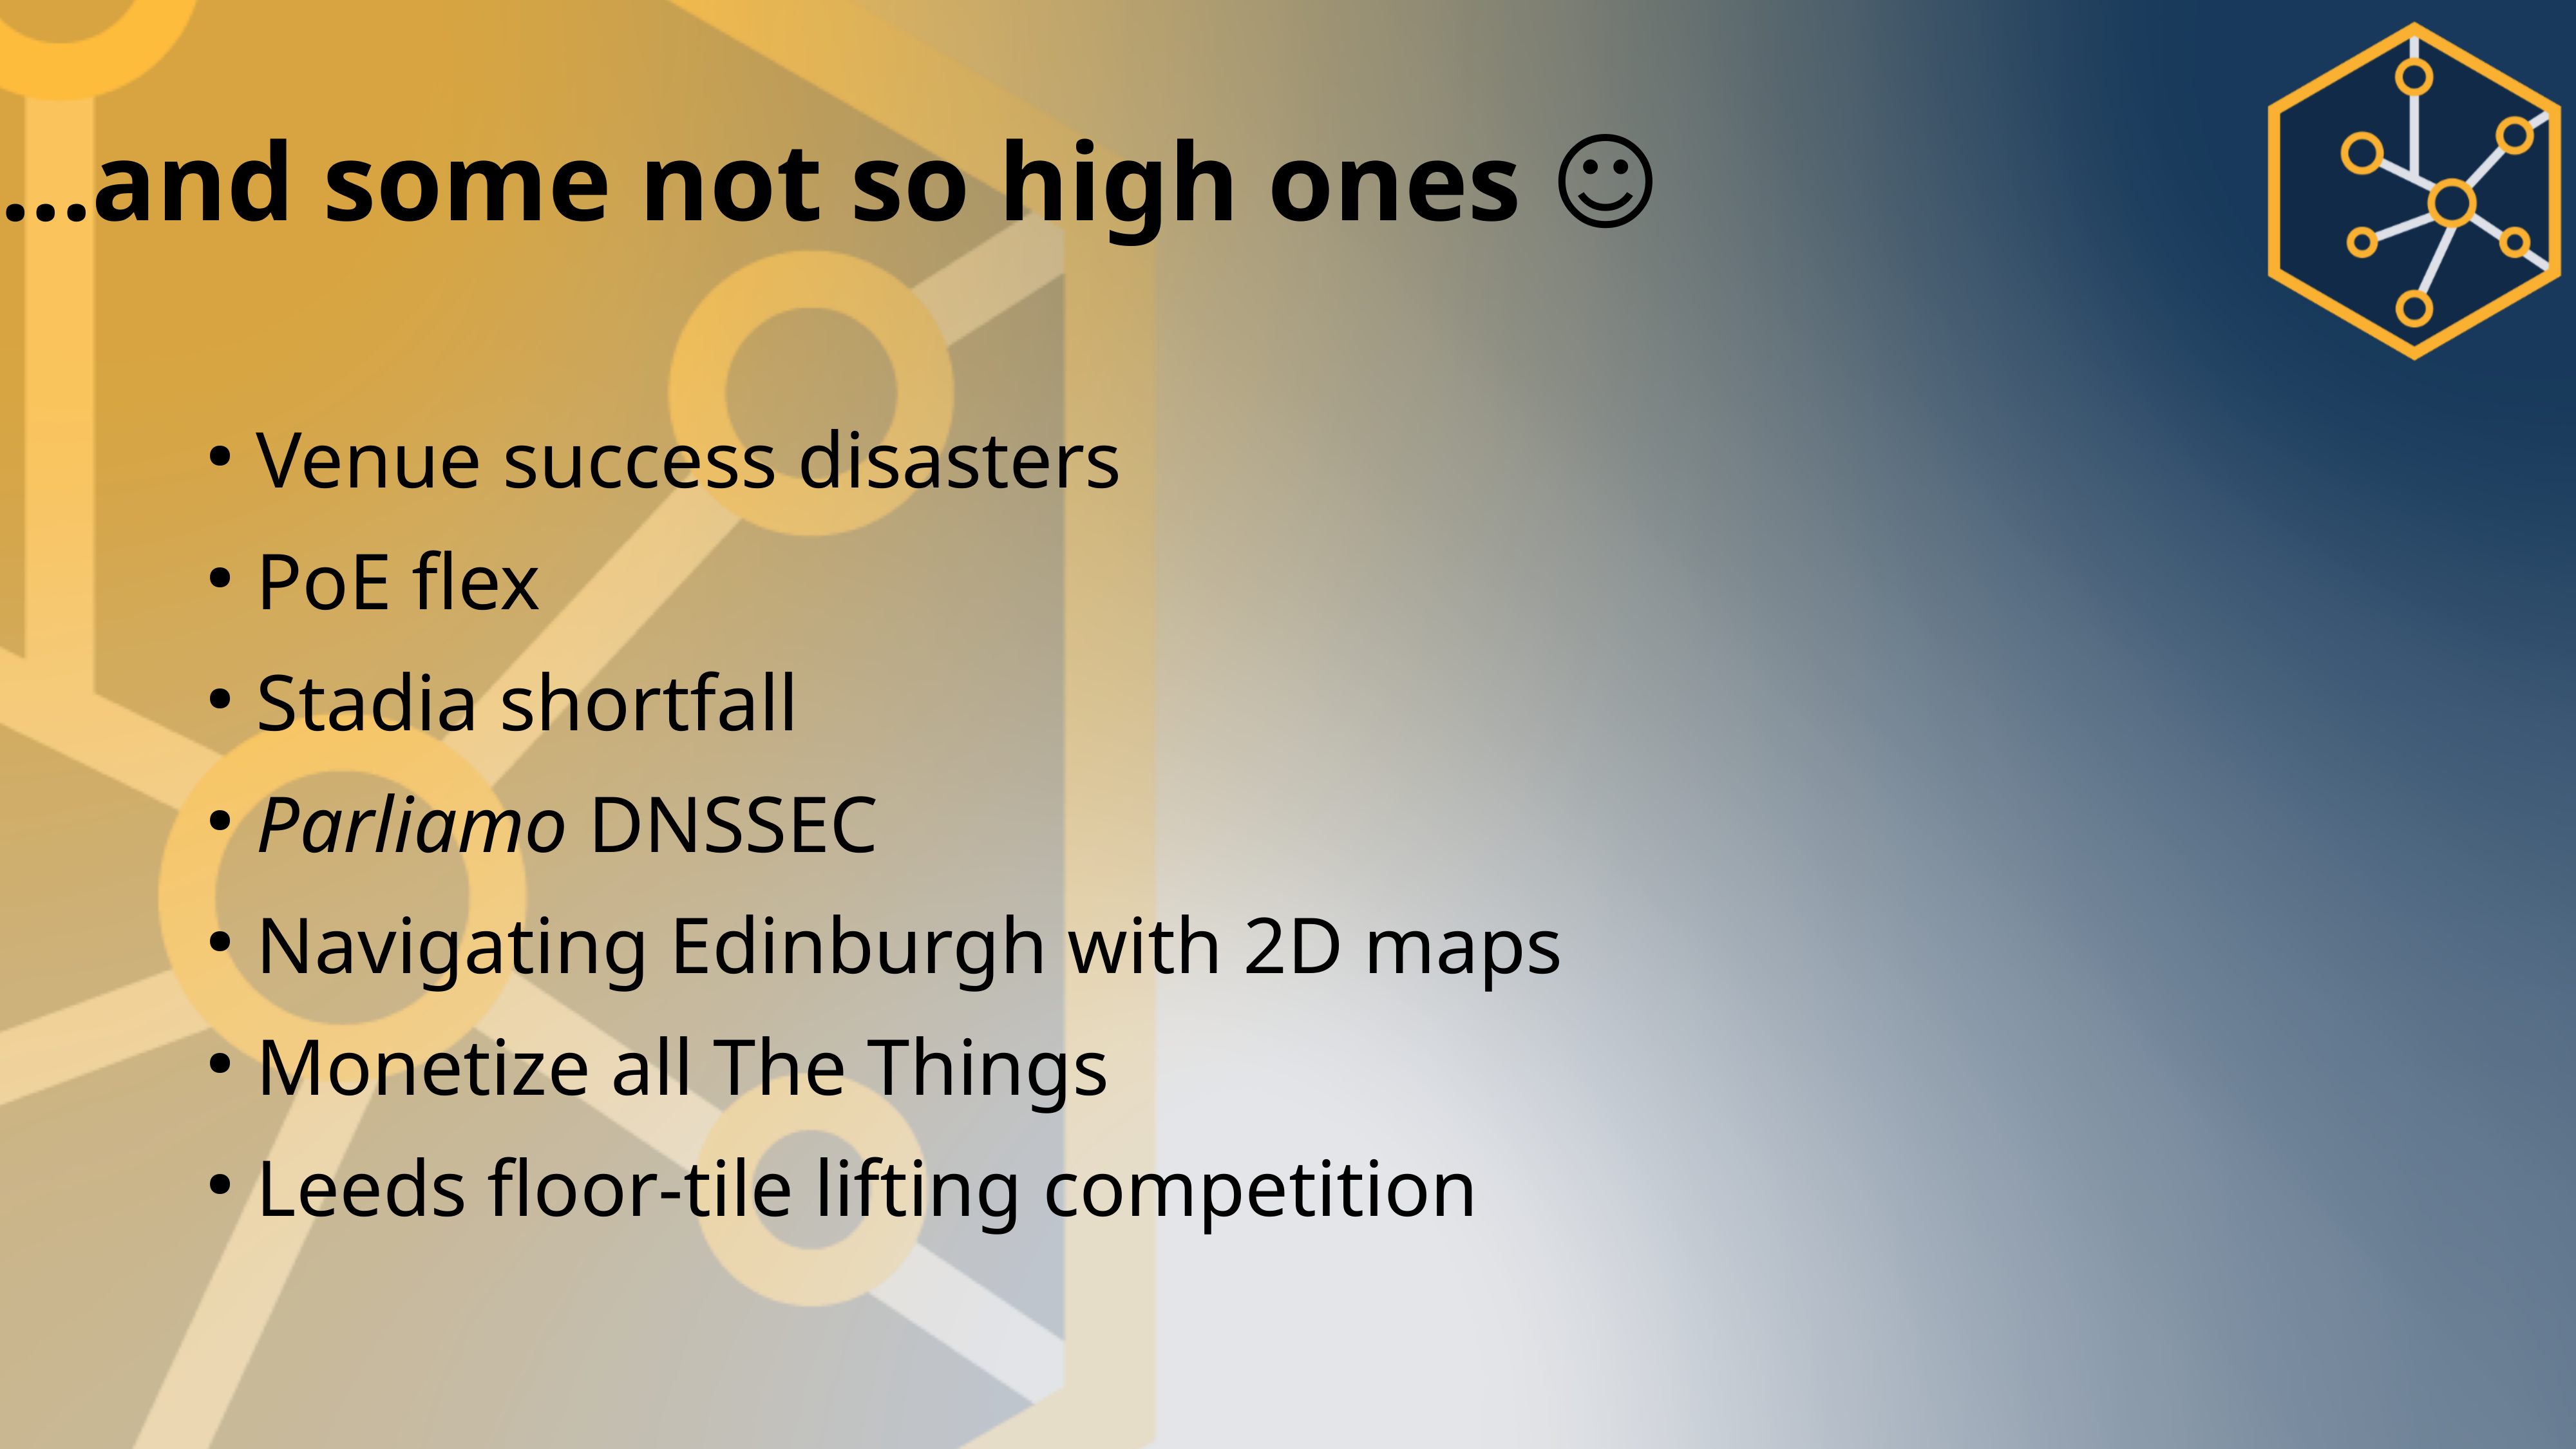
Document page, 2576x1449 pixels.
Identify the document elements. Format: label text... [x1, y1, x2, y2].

title ...and some not so high ones ☺ [0, 57, 1691, 300]
list Venue success disasters PoE flex Stadia shortfall Parliamo DNSSEC Navigating Edinburgh with 2D maps Monetize all The Things Leeds floor-tile lifting competition [196, 405, 2380, 1247]
picture [0, 0, 2576, 1449]
